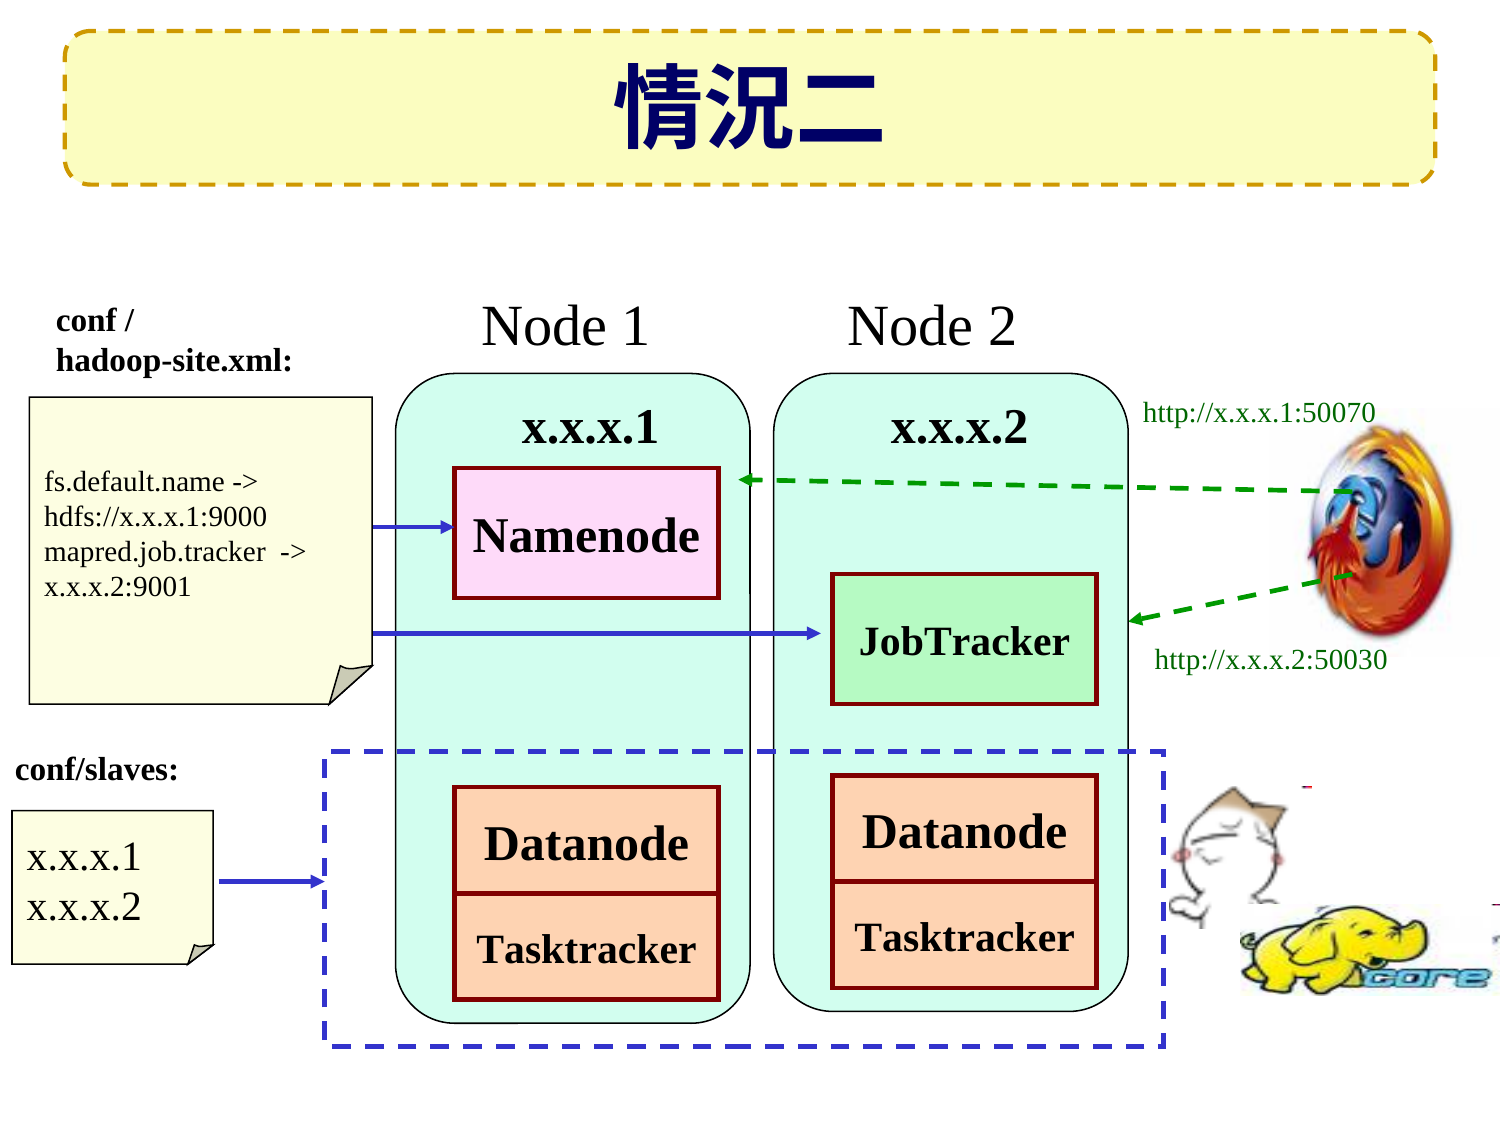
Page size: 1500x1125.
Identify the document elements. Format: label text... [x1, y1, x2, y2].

text_box x.x.x.1 x.x.x.2 [11, 810, 214, 965]
picture [1269, 408, 1500, 658]
text_box [395, 373, 751, 631]
text_box conf / hadoop-site.xml: [41, 290, 420, 387]
text_box Tasktracker [454, 893, 719, 1000]
text_box Node 1 [466, 278, 715, 365]
text_box [773, 373, 1129, 1012]
title 情況二 [112, 30, 1388, 173]
picture [1169, 786, 1500, 996]
text_box http://x.x.x.1:50070 [1128, 385, 1459, 436]
text_box x.x.x.2 [826, 385, 1093, 461]
text_box Tasktracker [832, 881, 1097, 988]
text_box Node 2 [832, 278, 1070, 365]
text_box x.x.x.1 [442, 385, 739, 461]
text_box Namenode [454, 467, 719, 598]
text_box fs.default.name -> hdfs://x.x.x.1:9000 mapred.job.tracker -> x.x.x.2:9001 [29, 397, 373, 705]
text_box Datanode [454, 786, 719, 893]
text_box JobTracker [832, 574, 1097, 705]
text_box [395, 636, 751, 1024]
text_box conf/slaves: [0, 739, 272, 796]
text_box http://x.x.x.2:50030 [1139, 633, 1471, 684]
text_box Datanode [832, 775, 1097, 881]
